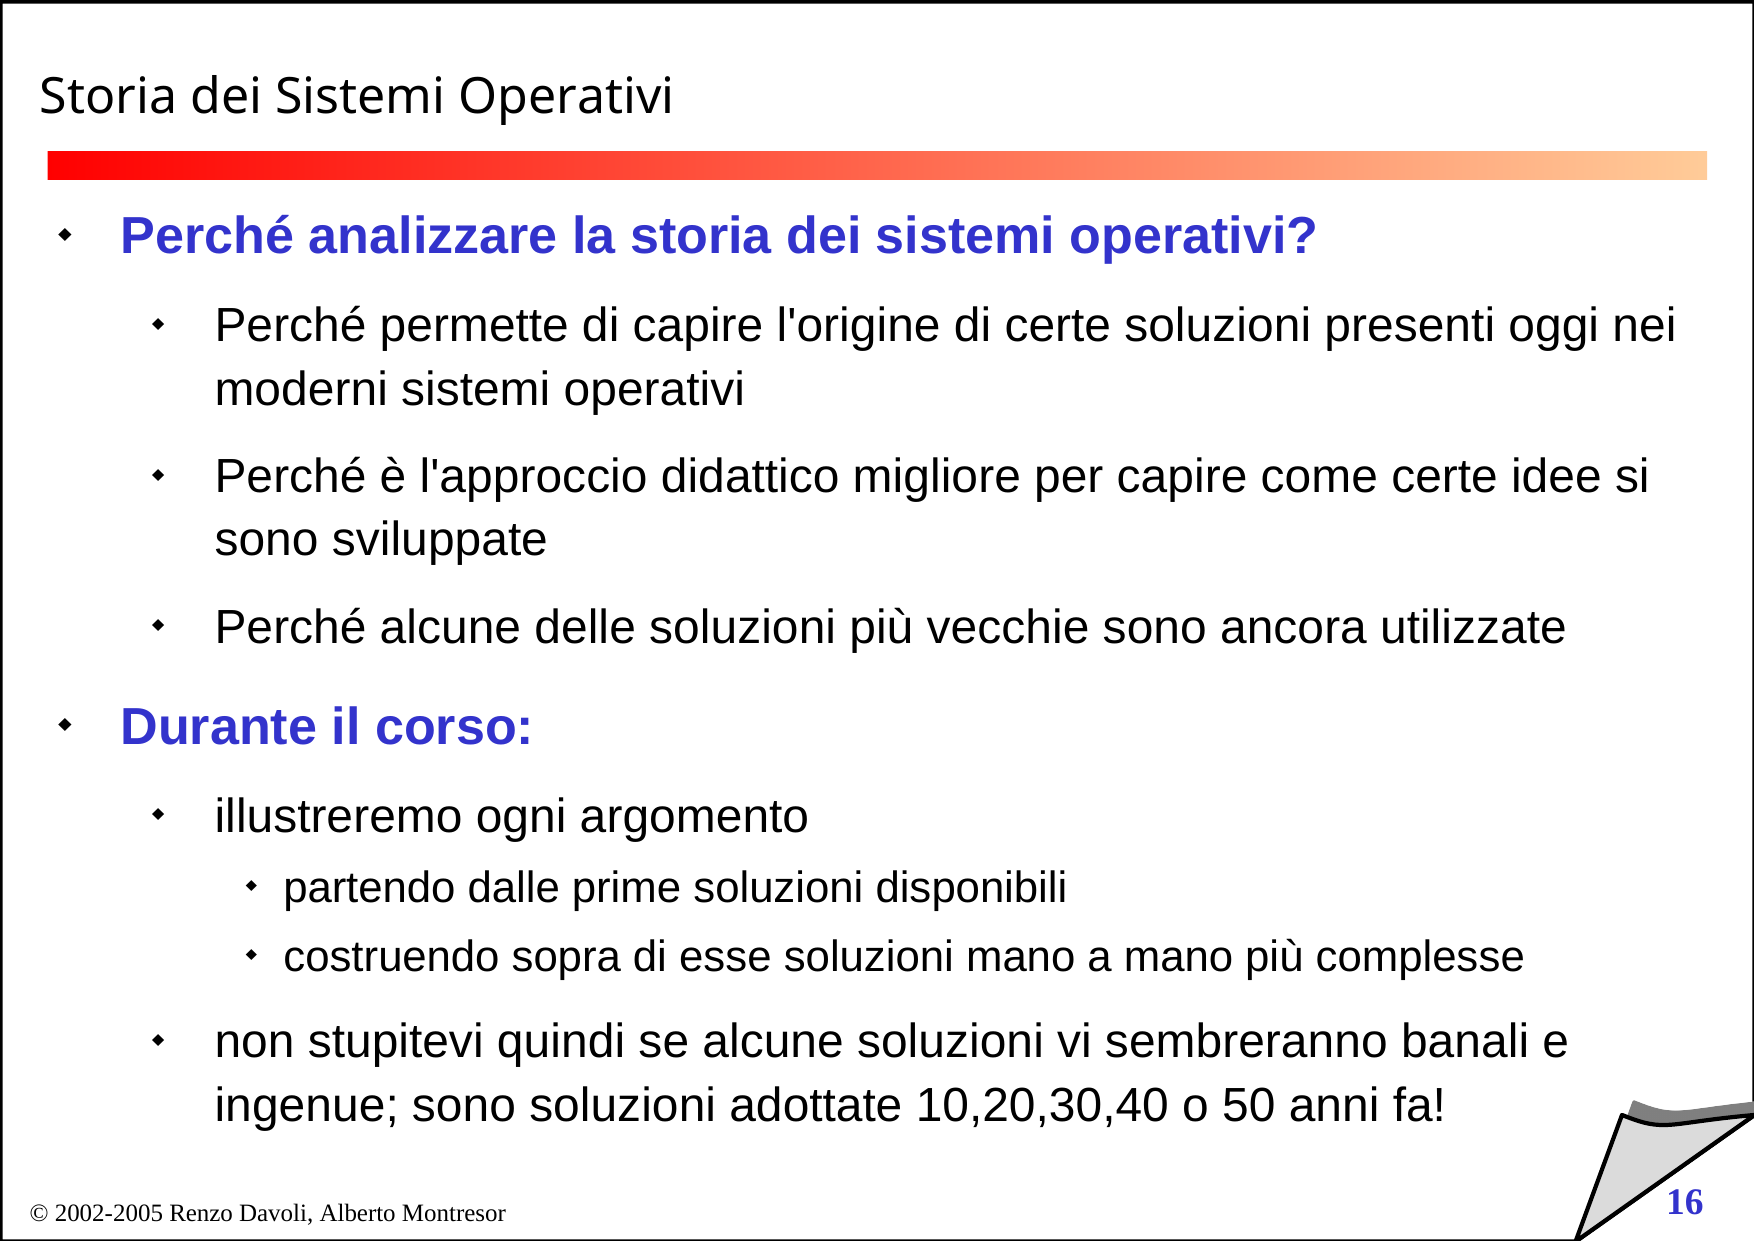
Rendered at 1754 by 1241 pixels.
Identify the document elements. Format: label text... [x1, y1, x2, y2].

list Perché analizzare la storia dei sistemi operativi? Perché permette di capire l'origine di certe soluzioni presenti oggi nei moderni sistemi operativi Perché è l'approccio didattico migliore per capire come certe idee si sono sviluppate Perché alcune delle soluzioni più vecchie sono ancora utilizzate Durante il corso: illustreremo ogni argomento partendo dalle prime soluzioni disponibili costruendo sopra di esse soluzioni mano a mano più complesse non stupitevi quindi se alcune soluzioni vi sembreranno banali e ingenue; sono soluzioni adottate 10,20,30,40 o 50 anni fa! [58, 206, 1696, 1141]
title Storia dei Sistemi Operativi [40, 49, 1713, 144]
